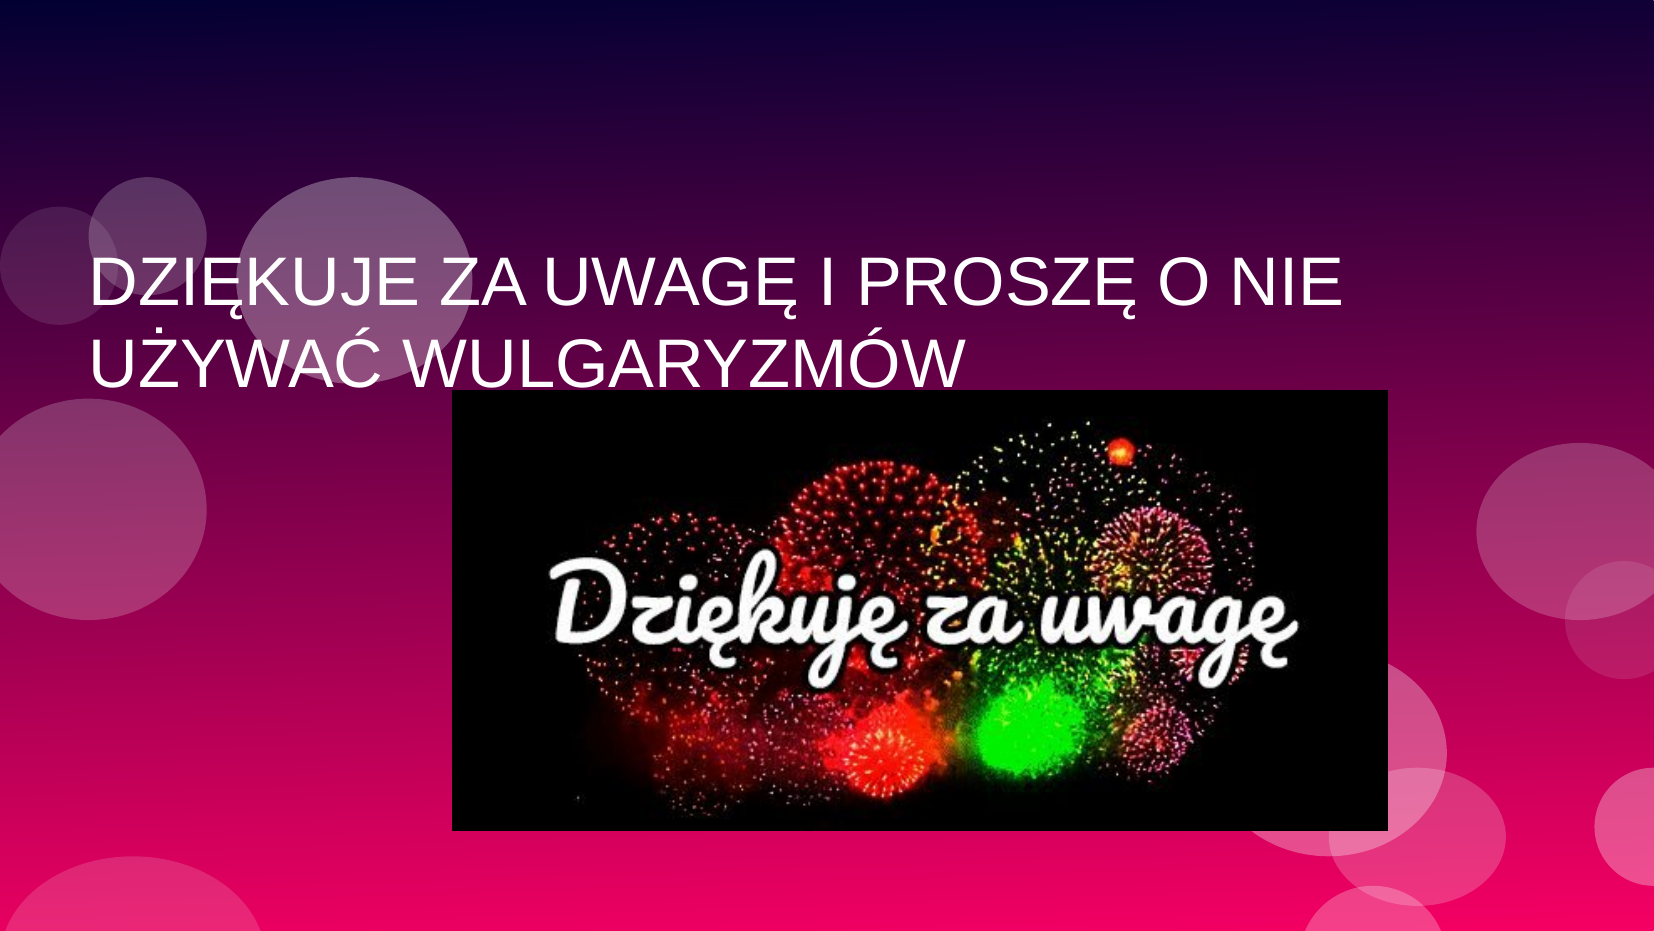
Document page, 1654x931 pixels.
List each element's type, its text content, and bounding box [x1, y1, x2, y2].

picture [452, 390, 1388, 831]
title DZIĘKUJE ZA UWAGĘ I PROSZĘ O NIE UŻYWAĆ WULGARYZMÓW [88, 236, 1565, 399]
